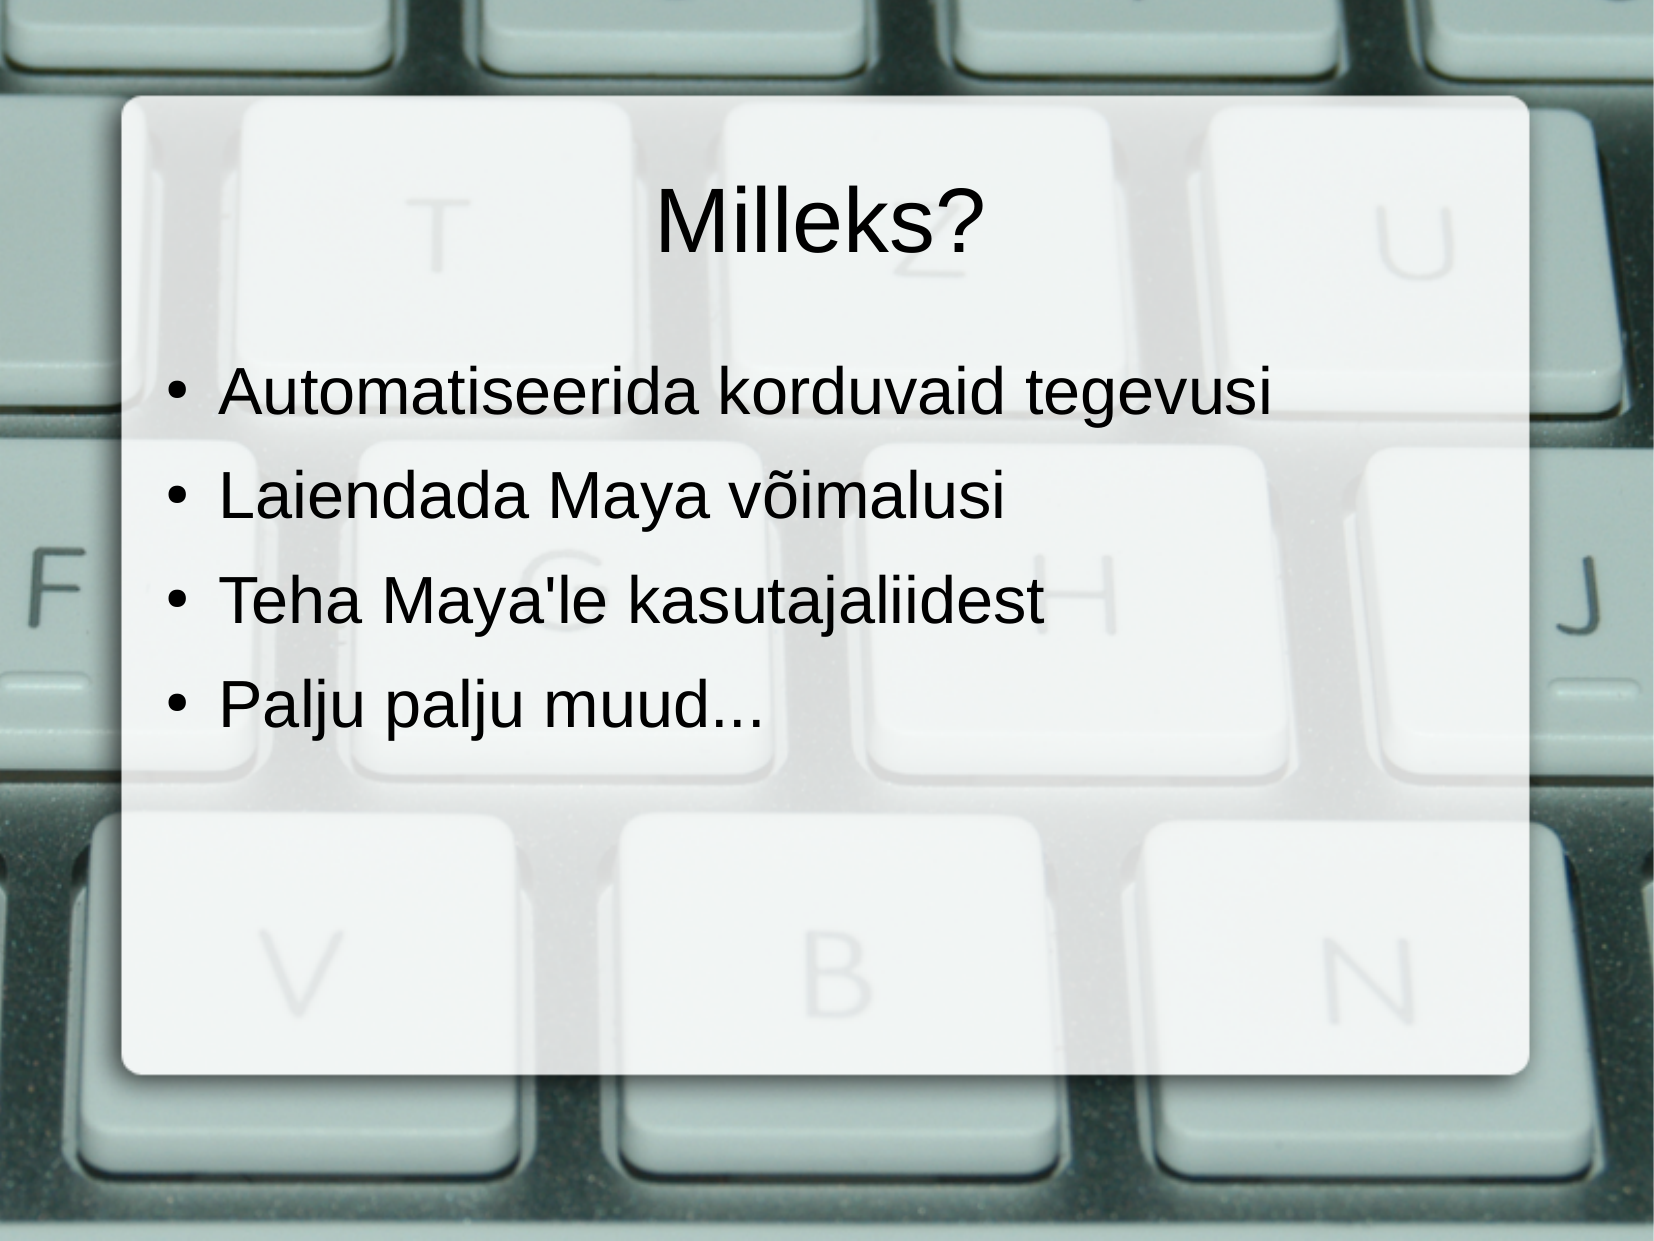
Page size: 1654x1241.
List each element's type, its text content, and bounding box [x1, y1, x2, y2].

picture [0, 0, 1654, 1241]
list Automatiseerida korduvaid tegevusi Laiendada Maya võimalusi Teha Maya'le kasutajaliidest Palju palju muud... [147, 354, 1506, 1049]
title Milleks? [135, 125, 1506, 318]
